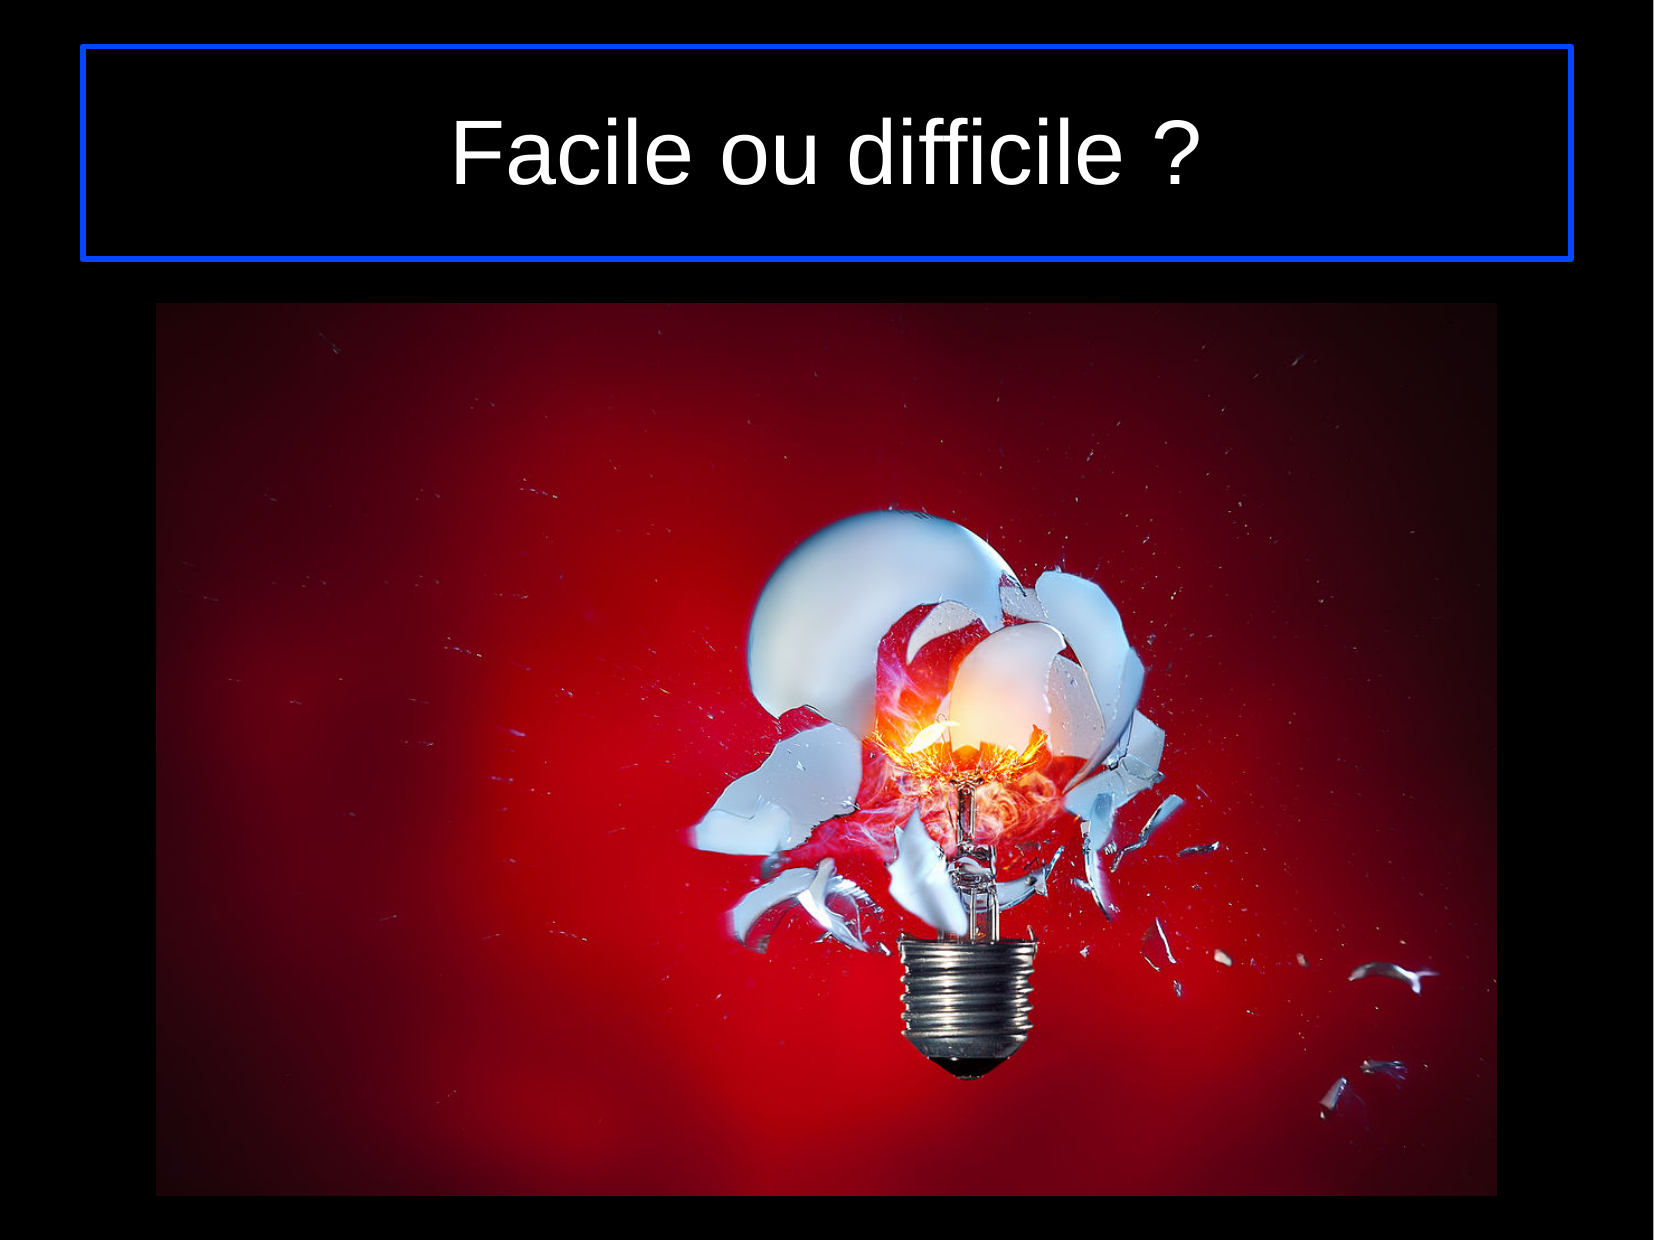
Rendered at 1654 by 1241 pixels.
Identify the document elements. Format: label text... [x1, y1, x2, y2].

title Facile ou difficile ? [82, 46, 1571, 260]
picture [156, 303, 1497, 1196]
